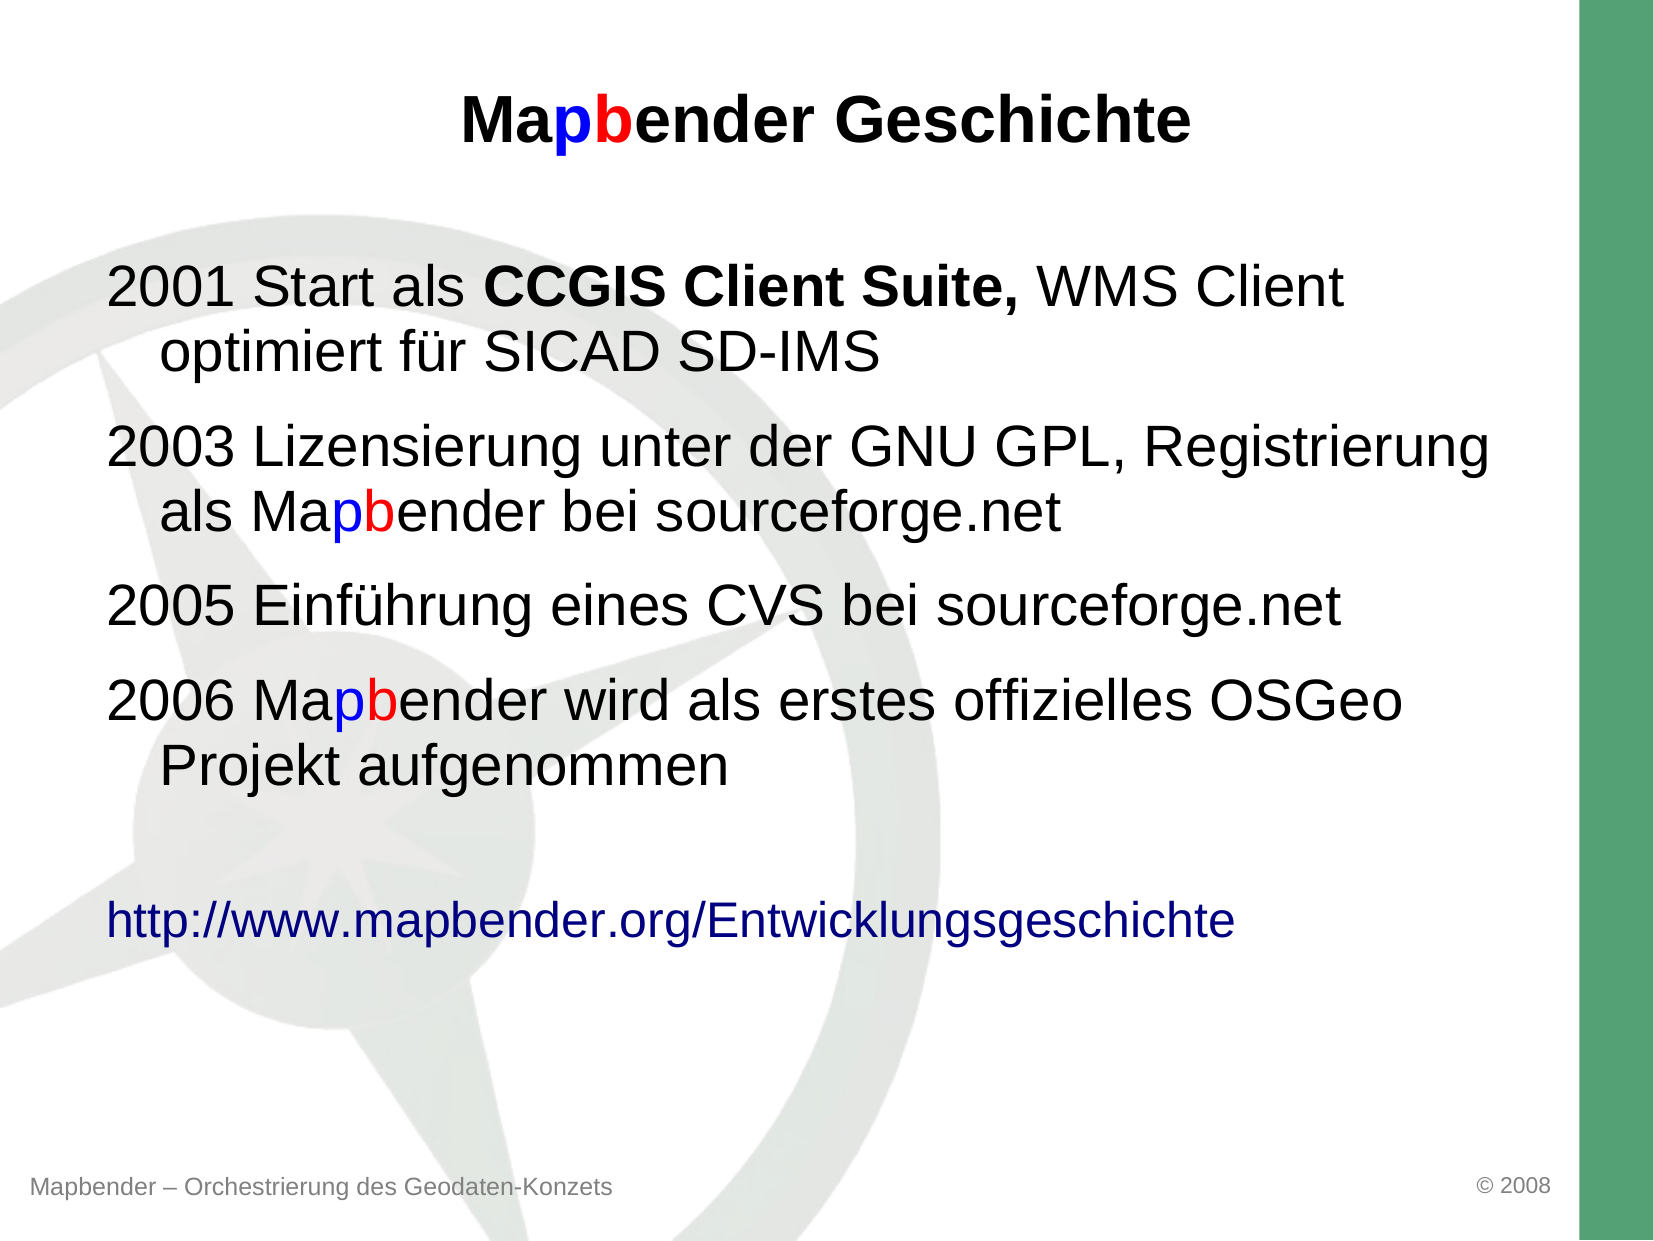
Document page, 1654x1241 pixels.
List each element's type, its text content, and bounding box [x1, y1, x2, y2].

list 2001 Start als CCGIS Client Suite, WMS Client optimiert für SICAD SD-IMS 2003 Lizensierung unter der GNU GPL, Registrierung als Mapbender bei sourceforge.net 2005 Einführung eines CVS bei sourceforge.net 2006 Mapbender wird als erstes offizielles OSGeo Projekt aufgenommen http://www.mapbender.org/Entwicklungsgeschichte [88, 253, 1577, 1201]
picture [82, 1183, 88, 1194]
picture [0, 192, 1020, 1241]
title Mapbender Geschichte [82, 31, 1571, 207]
